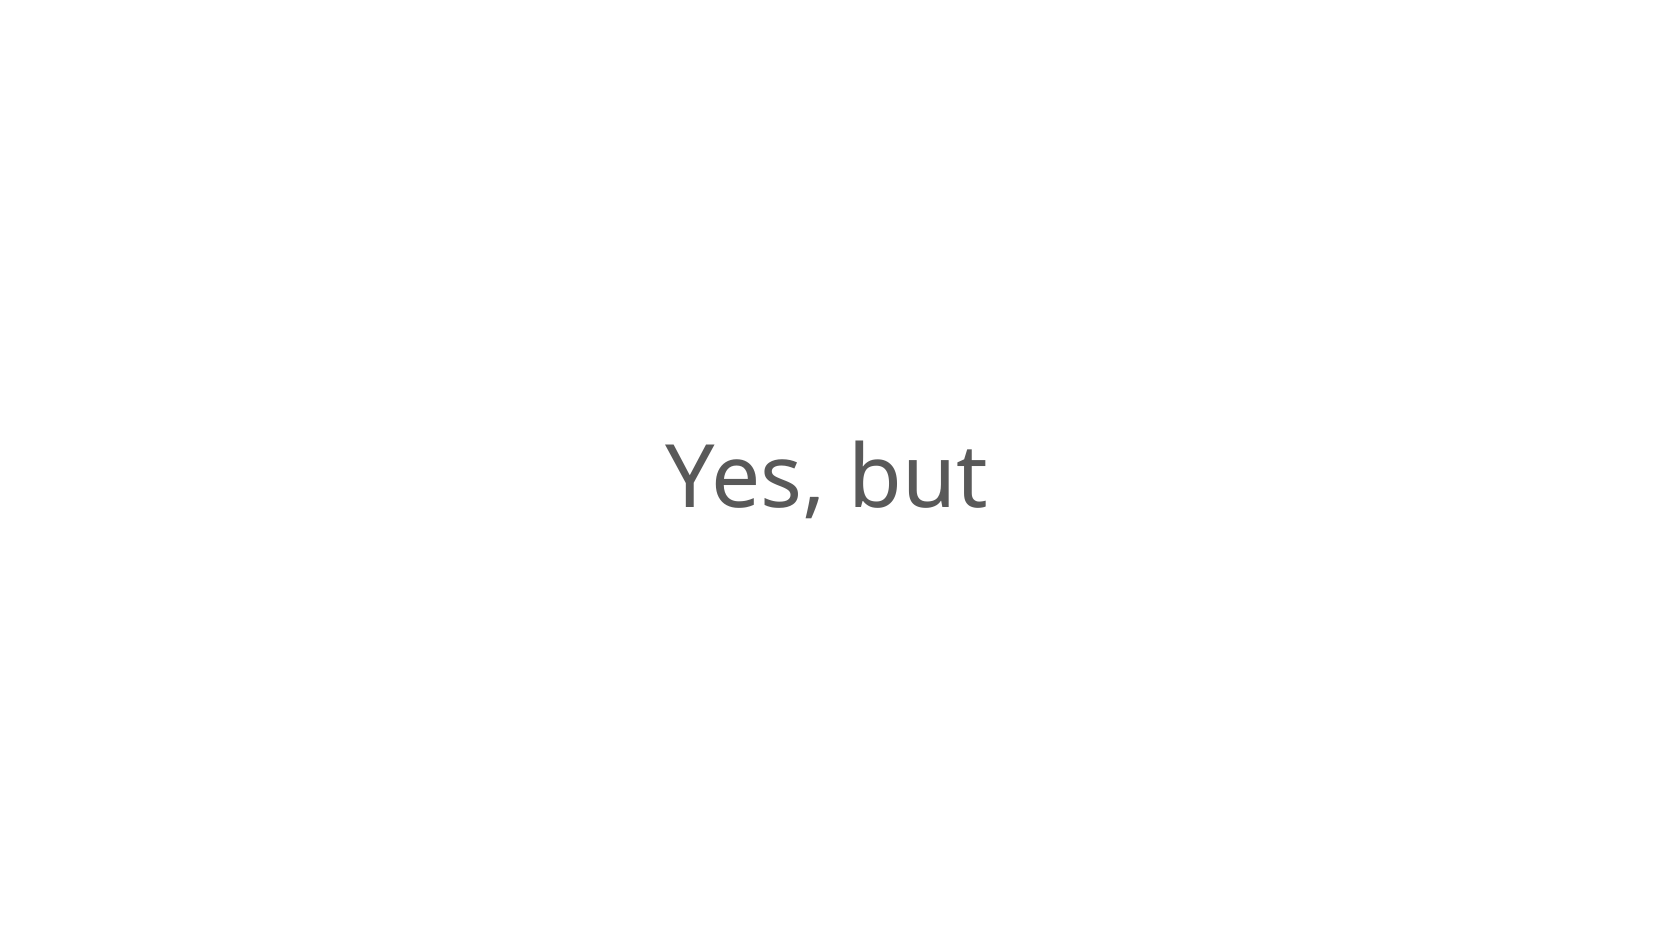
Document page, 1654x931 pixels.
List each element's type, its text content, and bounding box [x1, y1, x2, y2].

subtitle Yes, but [82, 105, 1571, 826]
